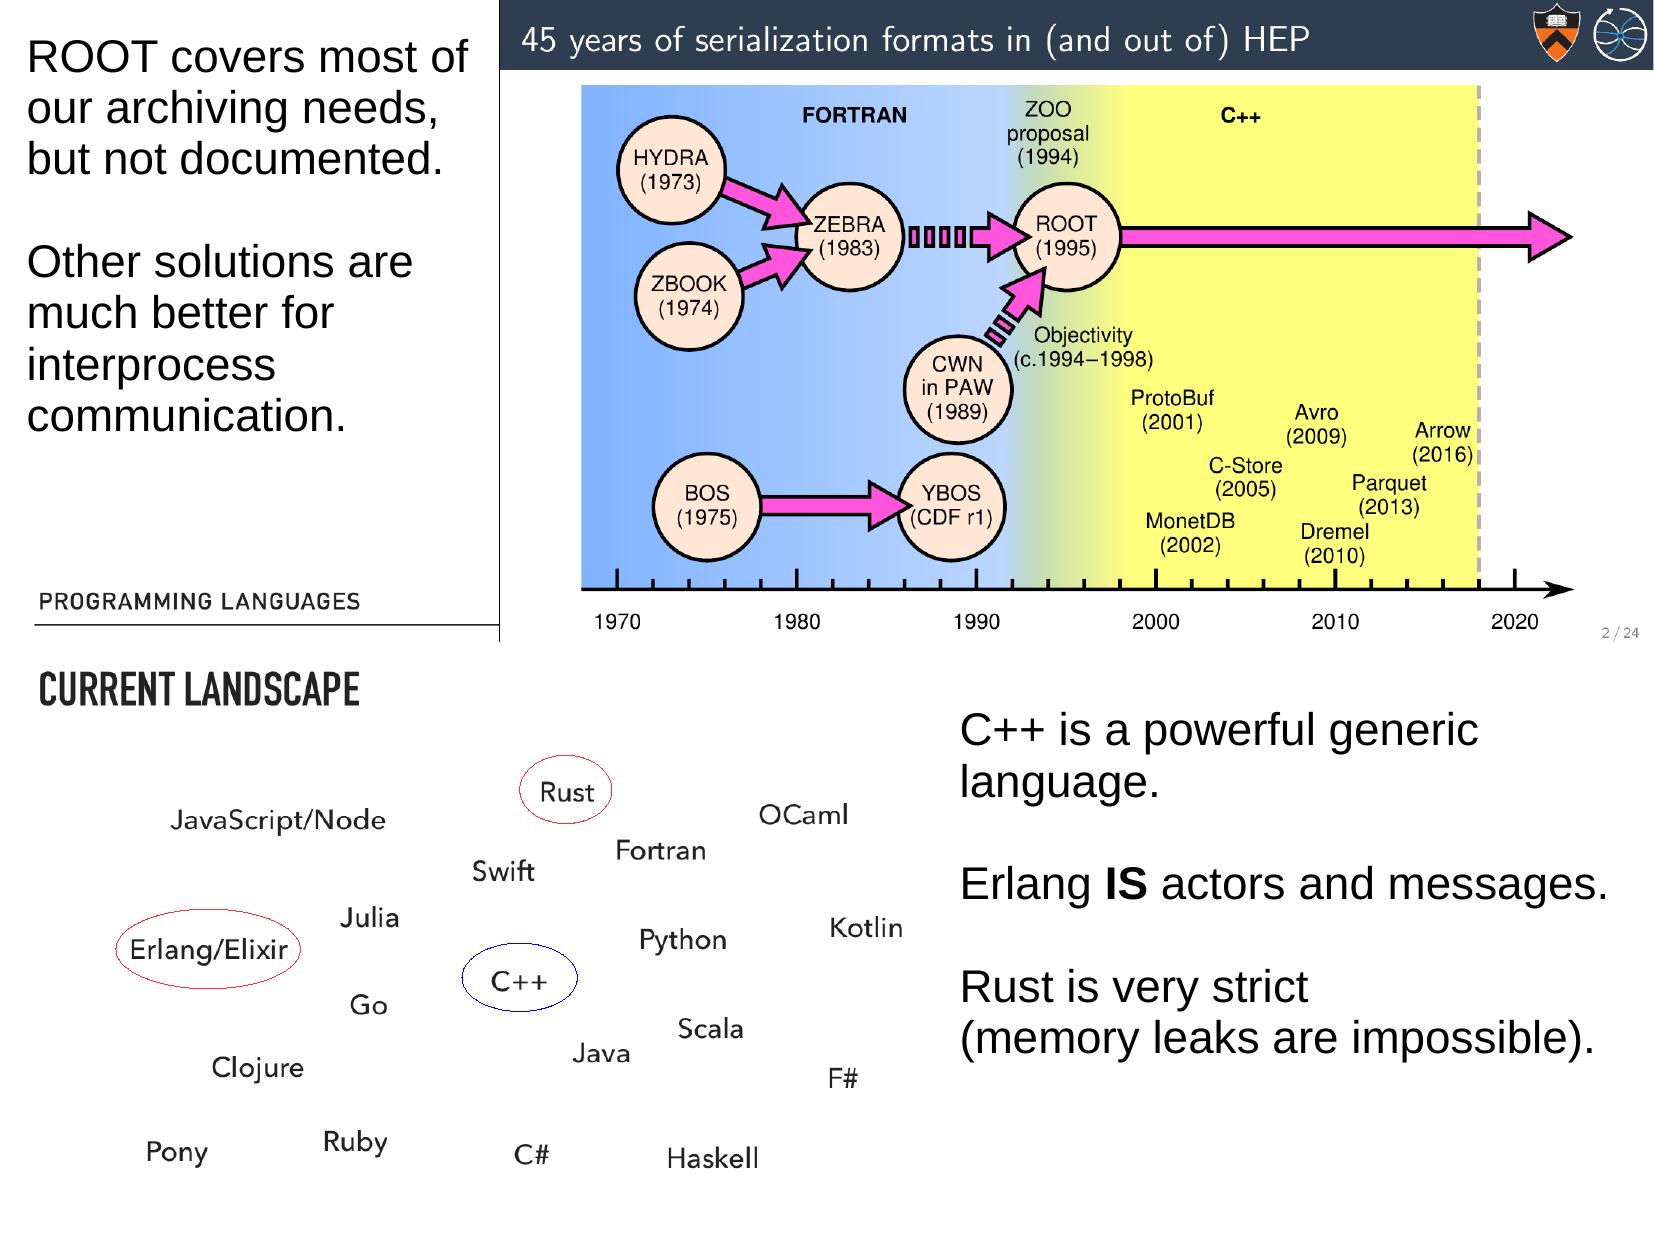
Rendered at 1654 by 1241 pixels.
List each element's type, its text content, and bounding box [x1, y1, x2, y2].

picture [23, 0, 1654, 1216]
text_box ROOT covers most of our archiving needs, but not documented. Other solutions are much better for interprocess communication. [11, 23, 485, 552]
text_box C++ is a powerful generic language. Erlang IS actors and messages. Rust is very strict (memory leaks are impossible). [944, 696, 1630, 1134]
